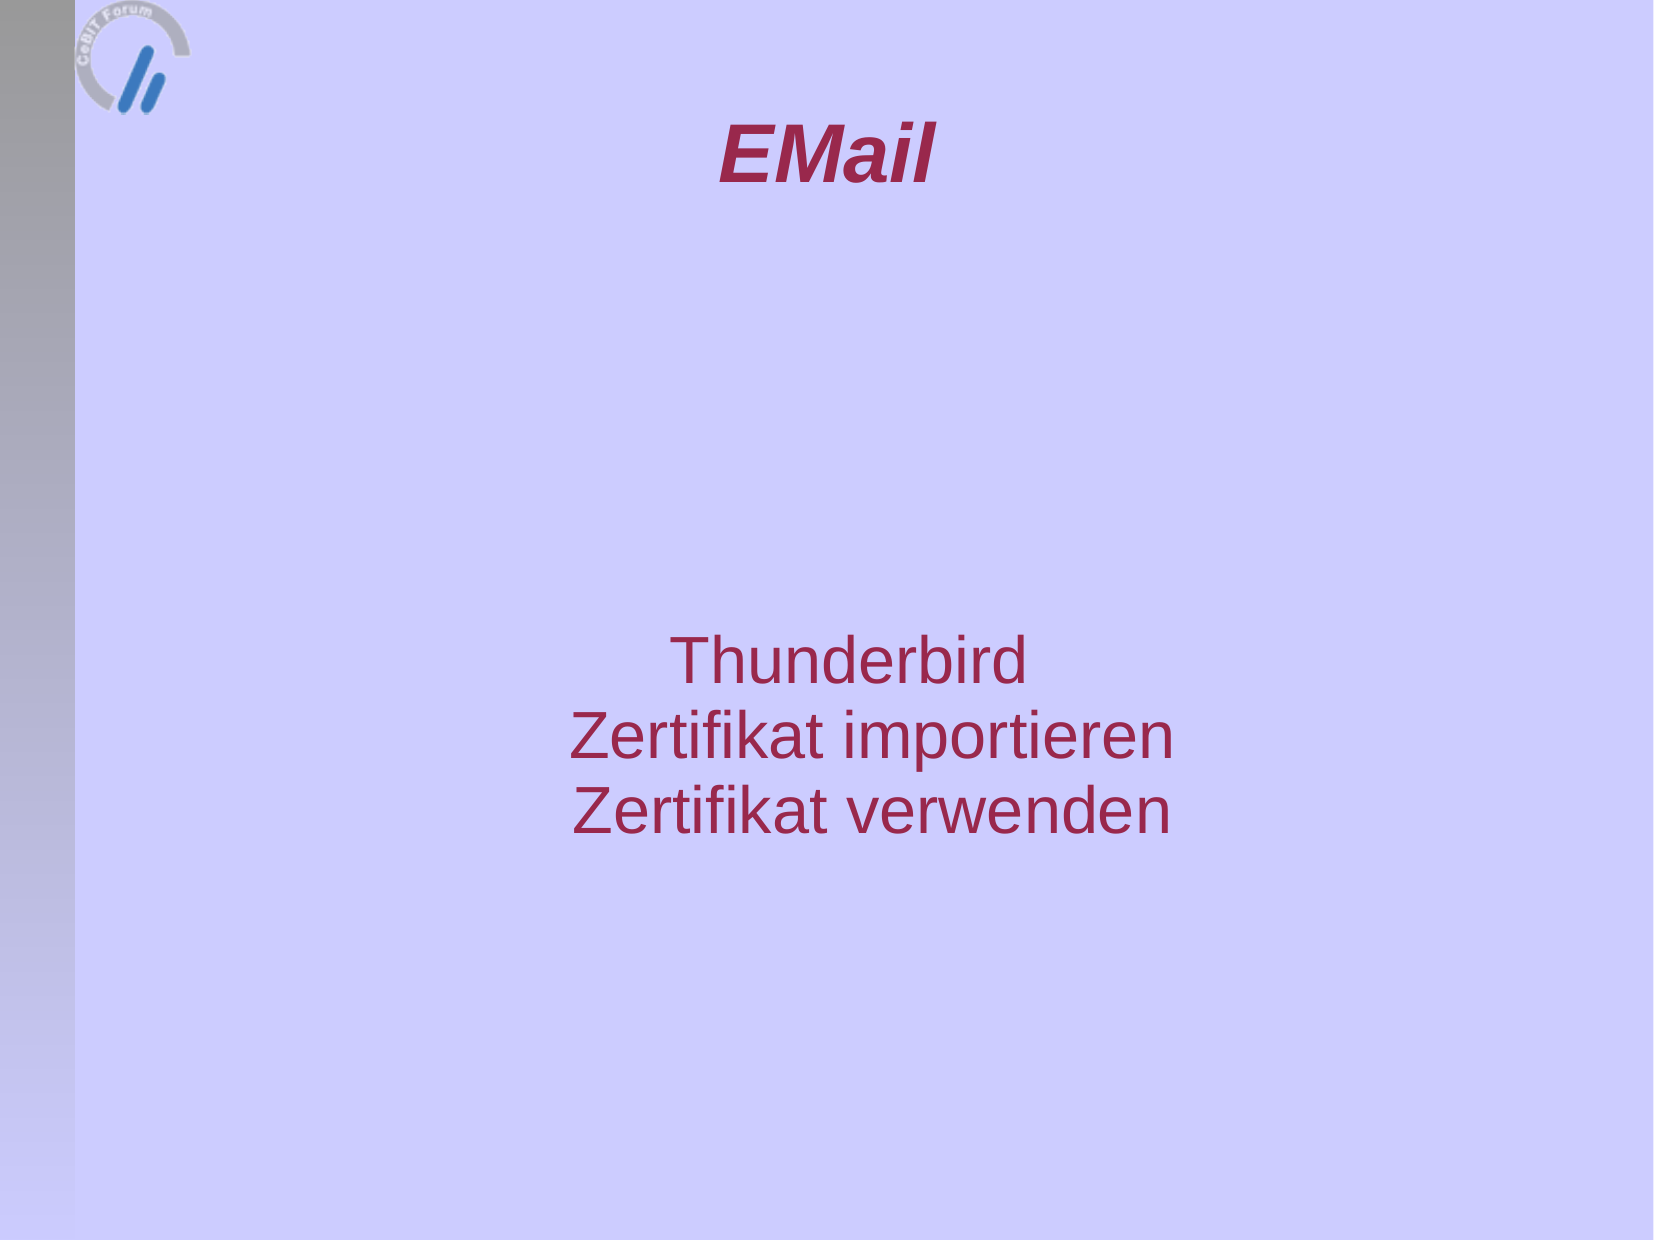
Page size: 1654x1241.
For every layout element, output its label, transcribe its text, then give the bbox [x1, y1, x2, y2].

subtitle Thunderbird Zertifikat importieren Zertifikat verwenden [152, 344, 1534, 1127]
title EMail [121, 49, 1534, 257]
